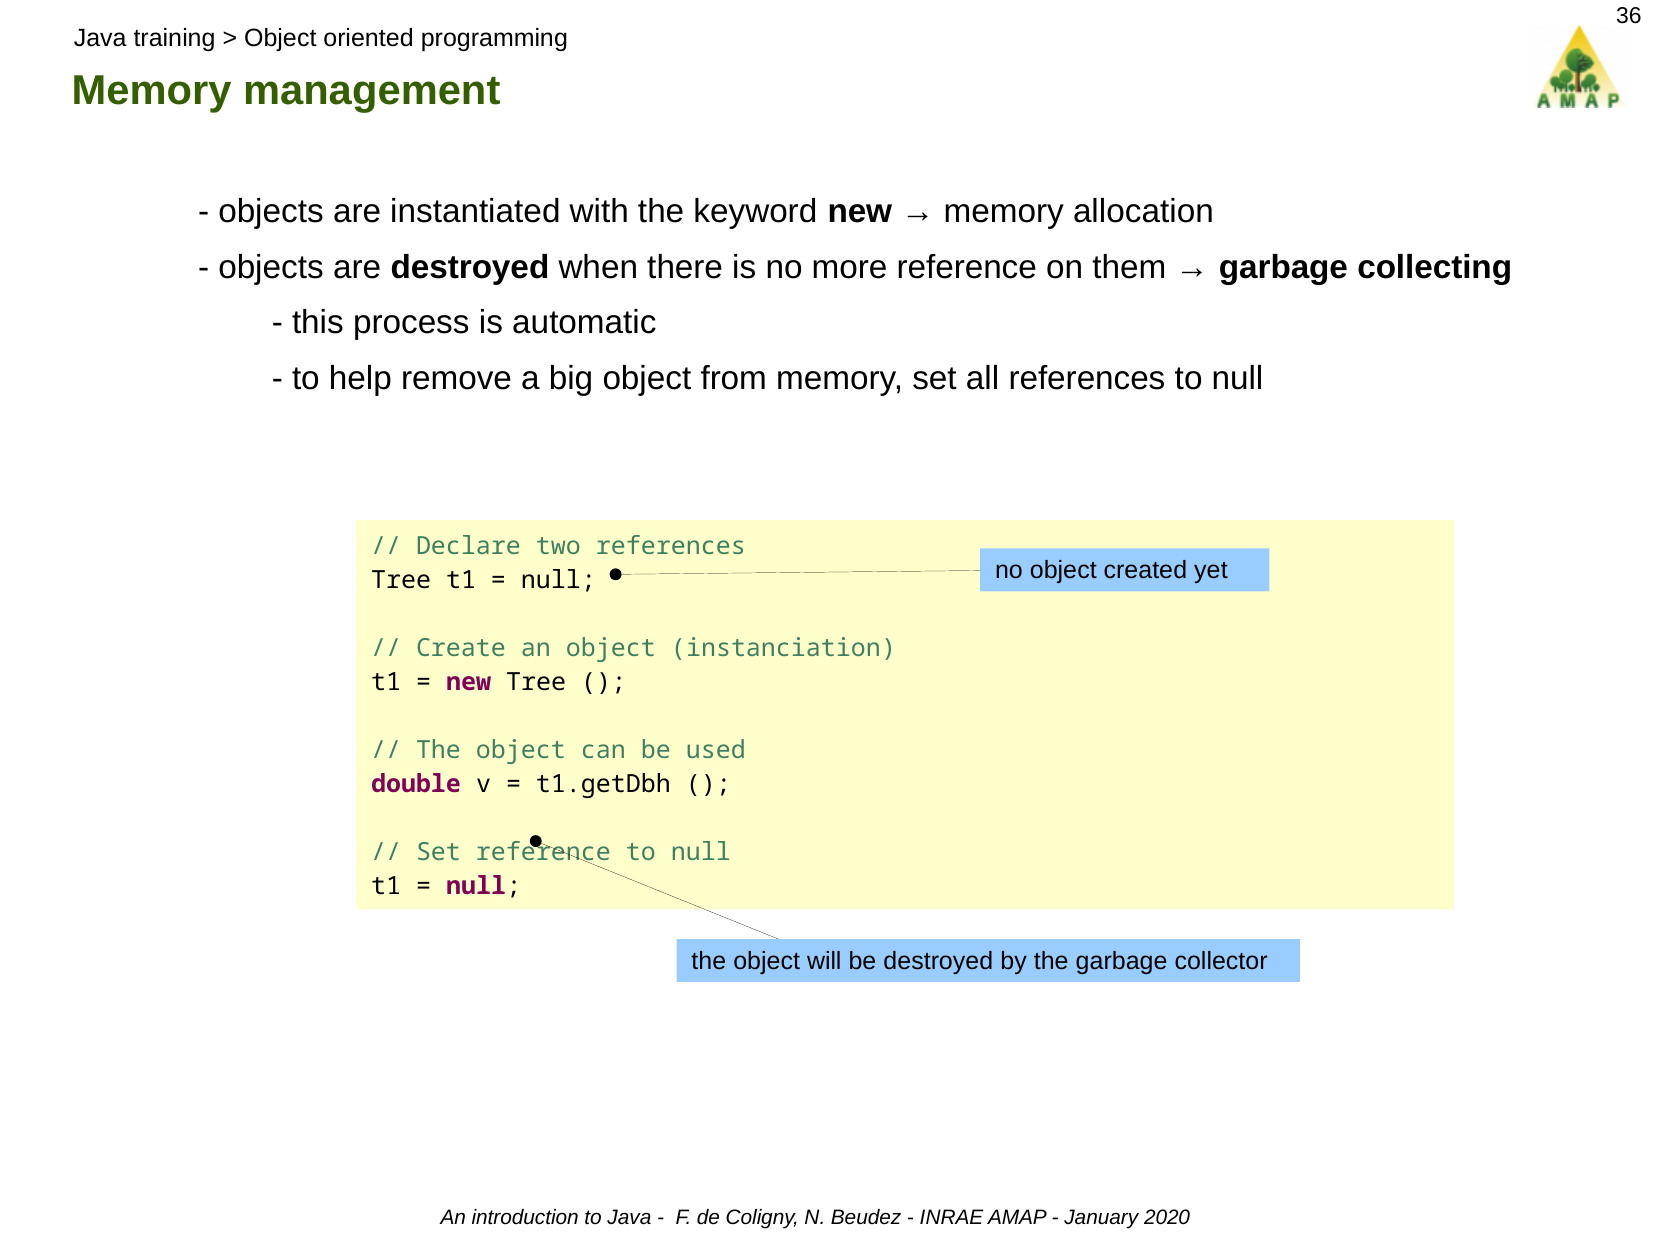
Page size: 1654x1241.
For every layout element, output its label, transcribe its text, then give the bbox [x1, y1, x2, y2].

text_box Memory management [56, 59, 1120, 121]
text_box Java training > Object oriented programming [59, 16, 1004, 60]
text_box no object created yet [980, 548, 1270, 592]
picture [1533, 25, 1627, 108]
text_box - objects are instantiated with the keyword new → memory allocation - objects are destroyed when there is no more reference on them → garbage collecting - this process is automatic - to help remove a big object from memory, set all references to null [183, 166, 1565, 404]
text_box // Declare two references Tree t1 = null; // Create an object (instanciation) t1 = new Tree (); // The object can be used double v = t1.getDbh (); // Set reference to null t1 = null; [356, 520, 1454, 880]
text_box the object will be destroyed by the garbage collector [676, 939, 1300, 982]
